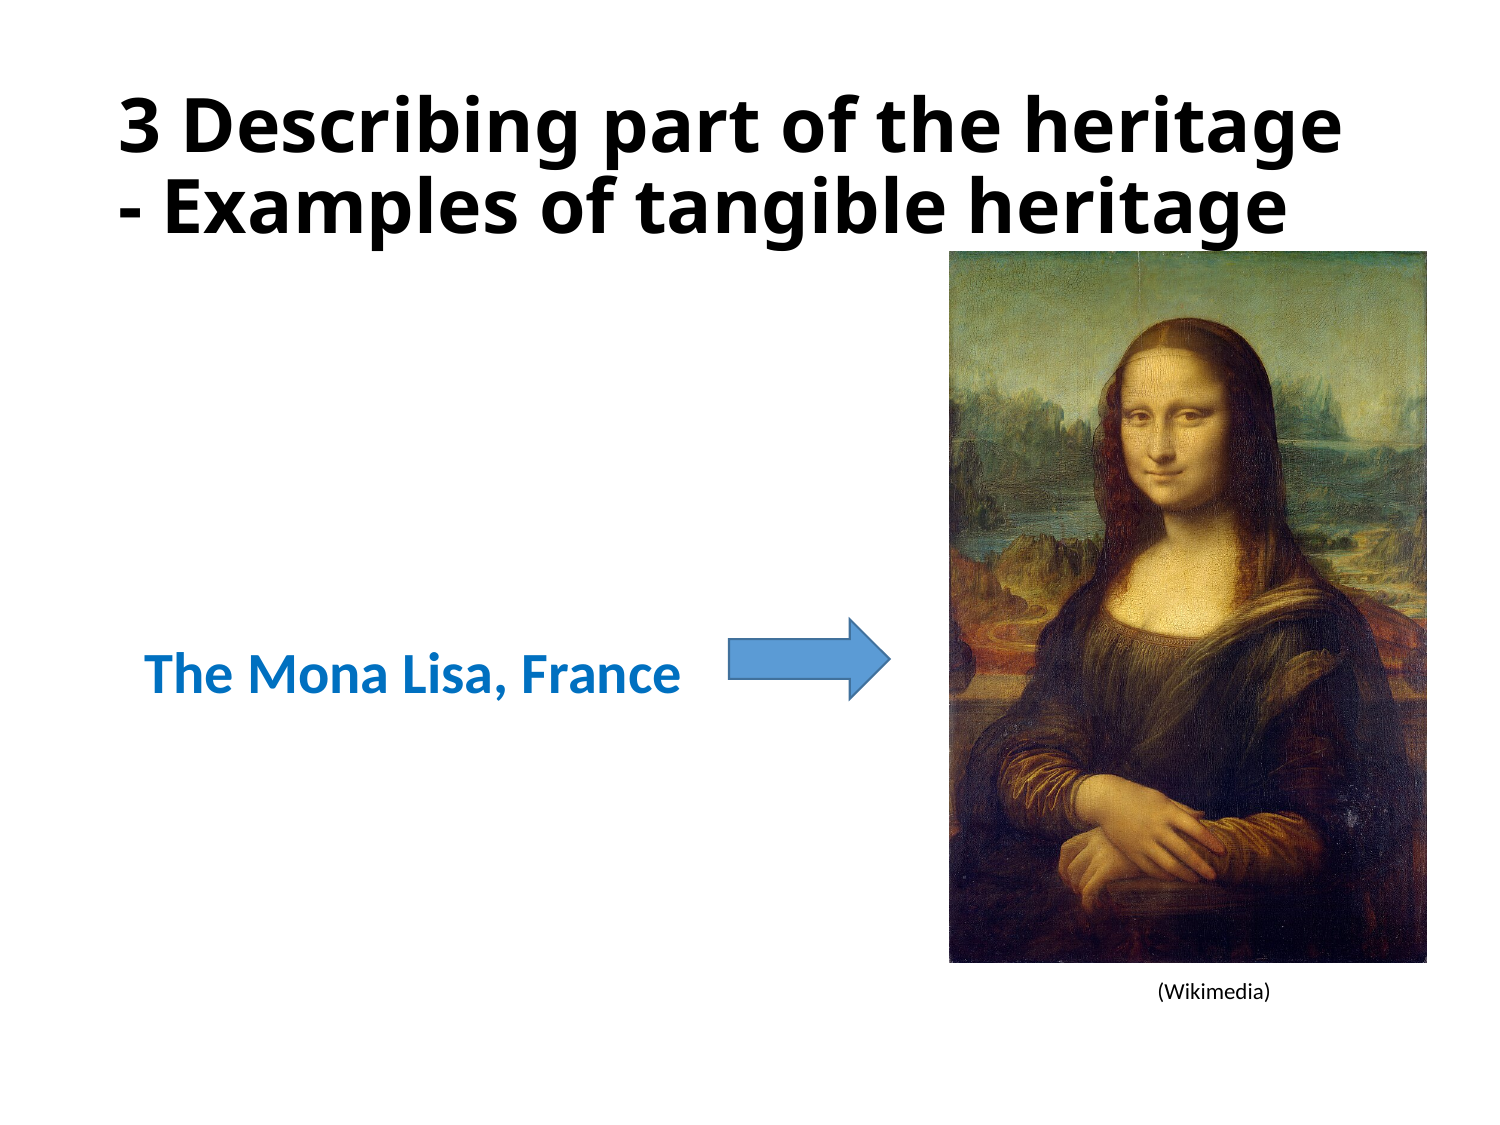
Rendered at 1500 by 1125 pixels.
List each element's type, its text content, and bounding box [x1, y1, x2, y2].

list The Mona Lisa, France (Wikimedia) [103, 320, 1397, 1035]
picture [949, 251, 1427, 963]
title 3 Describing part of the heritage - Examples of tangible heritage [103, 59, 1397, 278]
text_box [728, 619, 890, 699]
